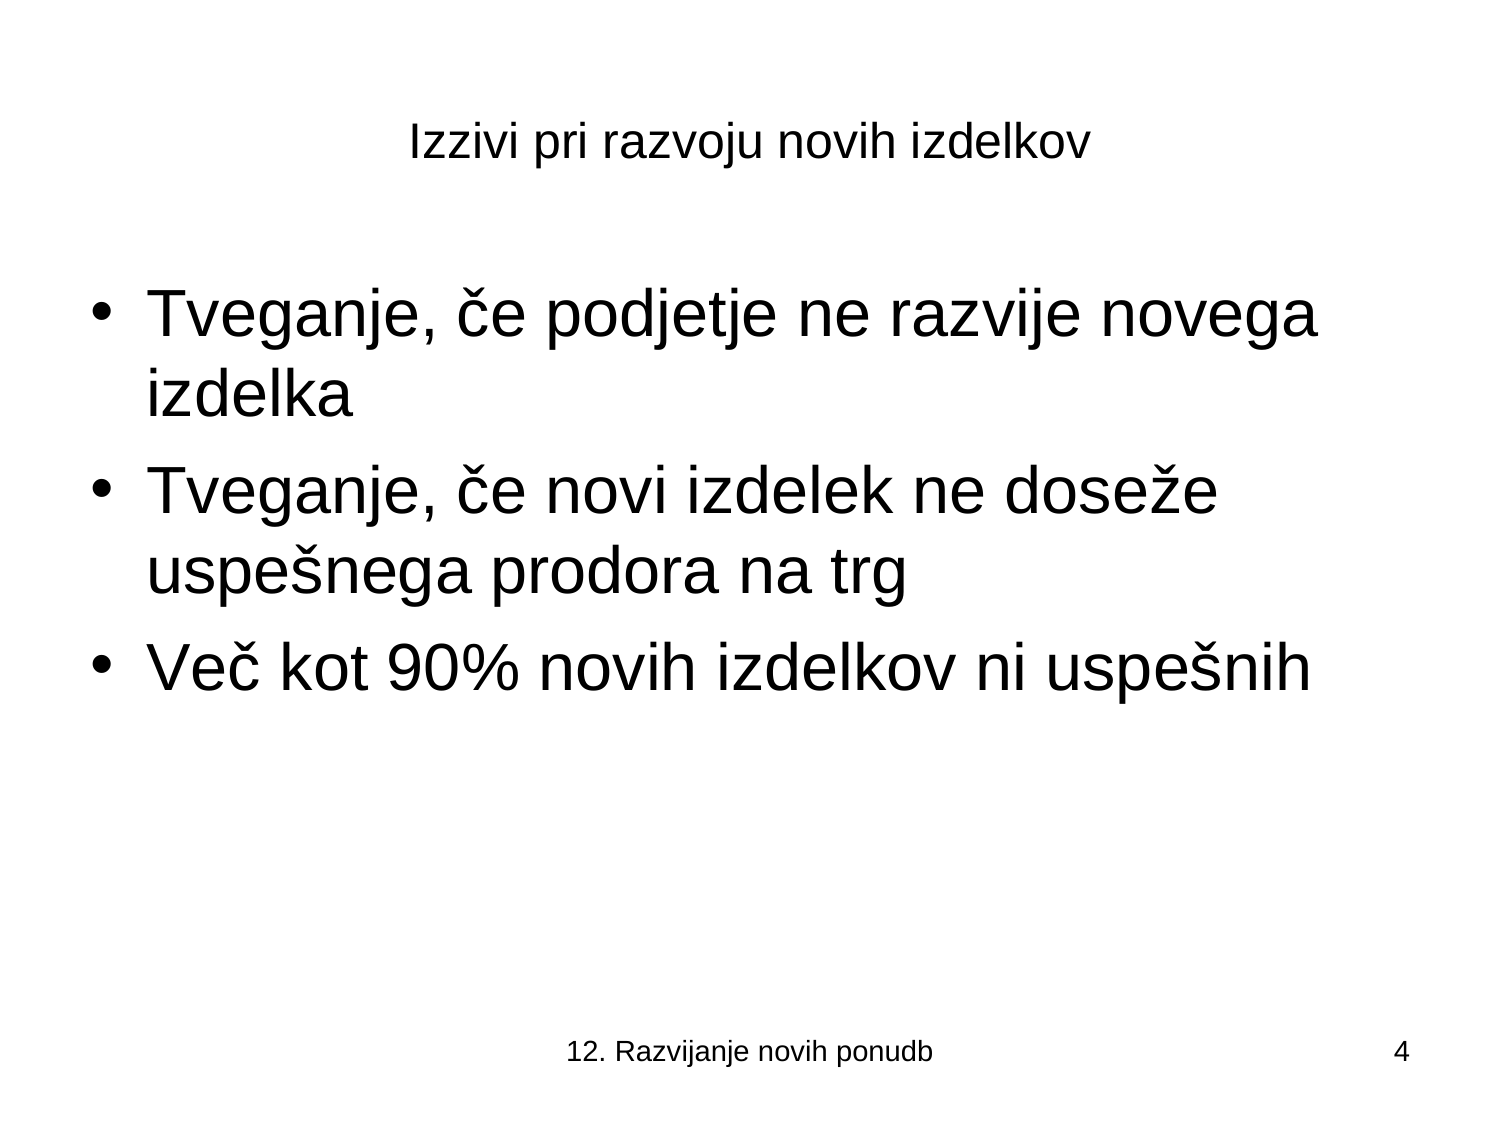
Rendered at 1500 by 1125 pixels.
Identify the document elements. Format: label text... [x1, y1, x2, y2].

text_box 12. Razvijanje novih ponudb [512, 1024, 988, 1103]
title Izzivi pri razvoju novih izdelkov [75, 45, 1426, 233]
text_box <number> [1074, 1024, 1426, 1103]
list Tveganje, če podjetje ne razvije novega izdelka Tveganje, če novi izdelek ne doseže uspešnega prodora na trg Več kot 90% novih izdelkov ni uspešnih [75, 262, 1426, 1006]
